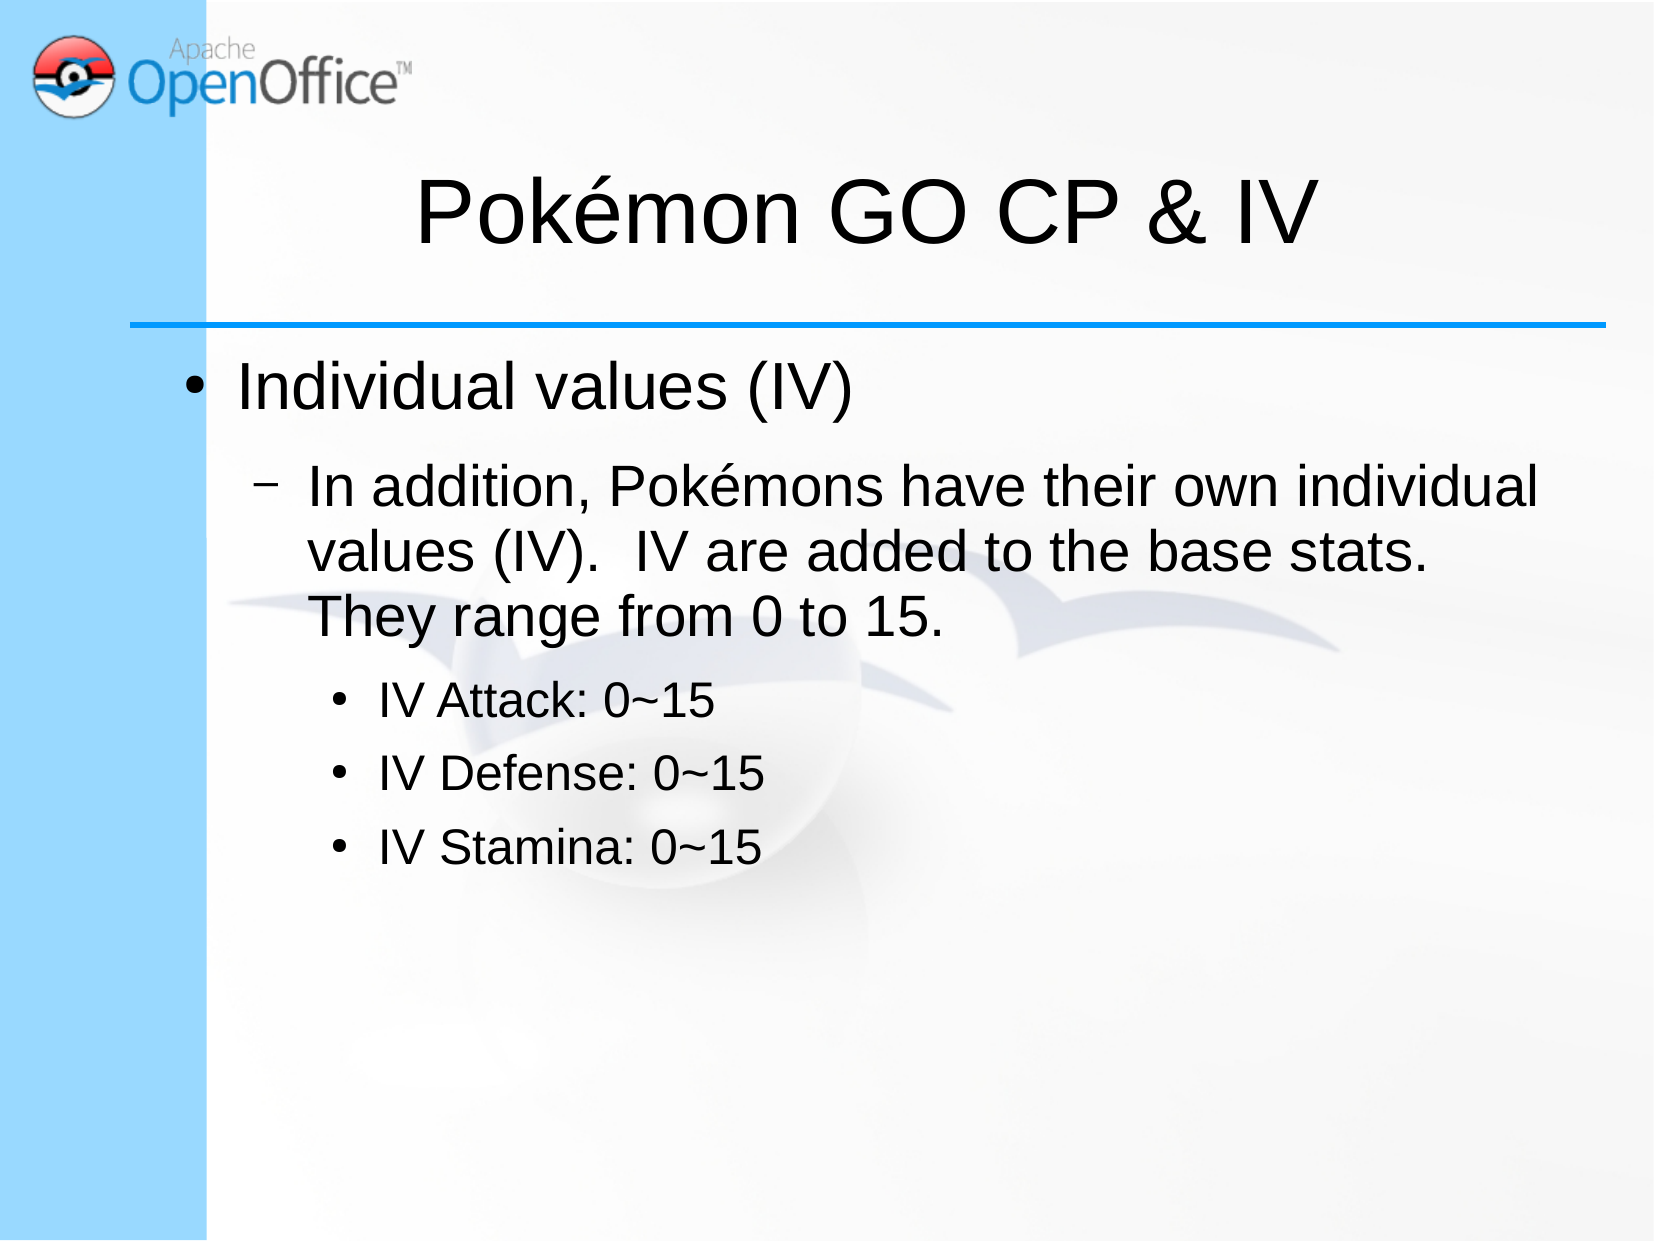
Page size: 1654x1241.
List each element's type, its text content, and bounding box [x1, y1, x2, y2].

list Individual values (IV) In addition, Pokémons have their own individual values (IV). IV are added to the base stats. They range from 0 to 15. IV Attack: 0~15 IV Defense: 0~15 IV Stamina: 0~15 [165, 349, 1571, 1168]
picture [31, 2, 1654, 1241]
title Pokémon GO CP & IV [165, 108, 1571, 316]
